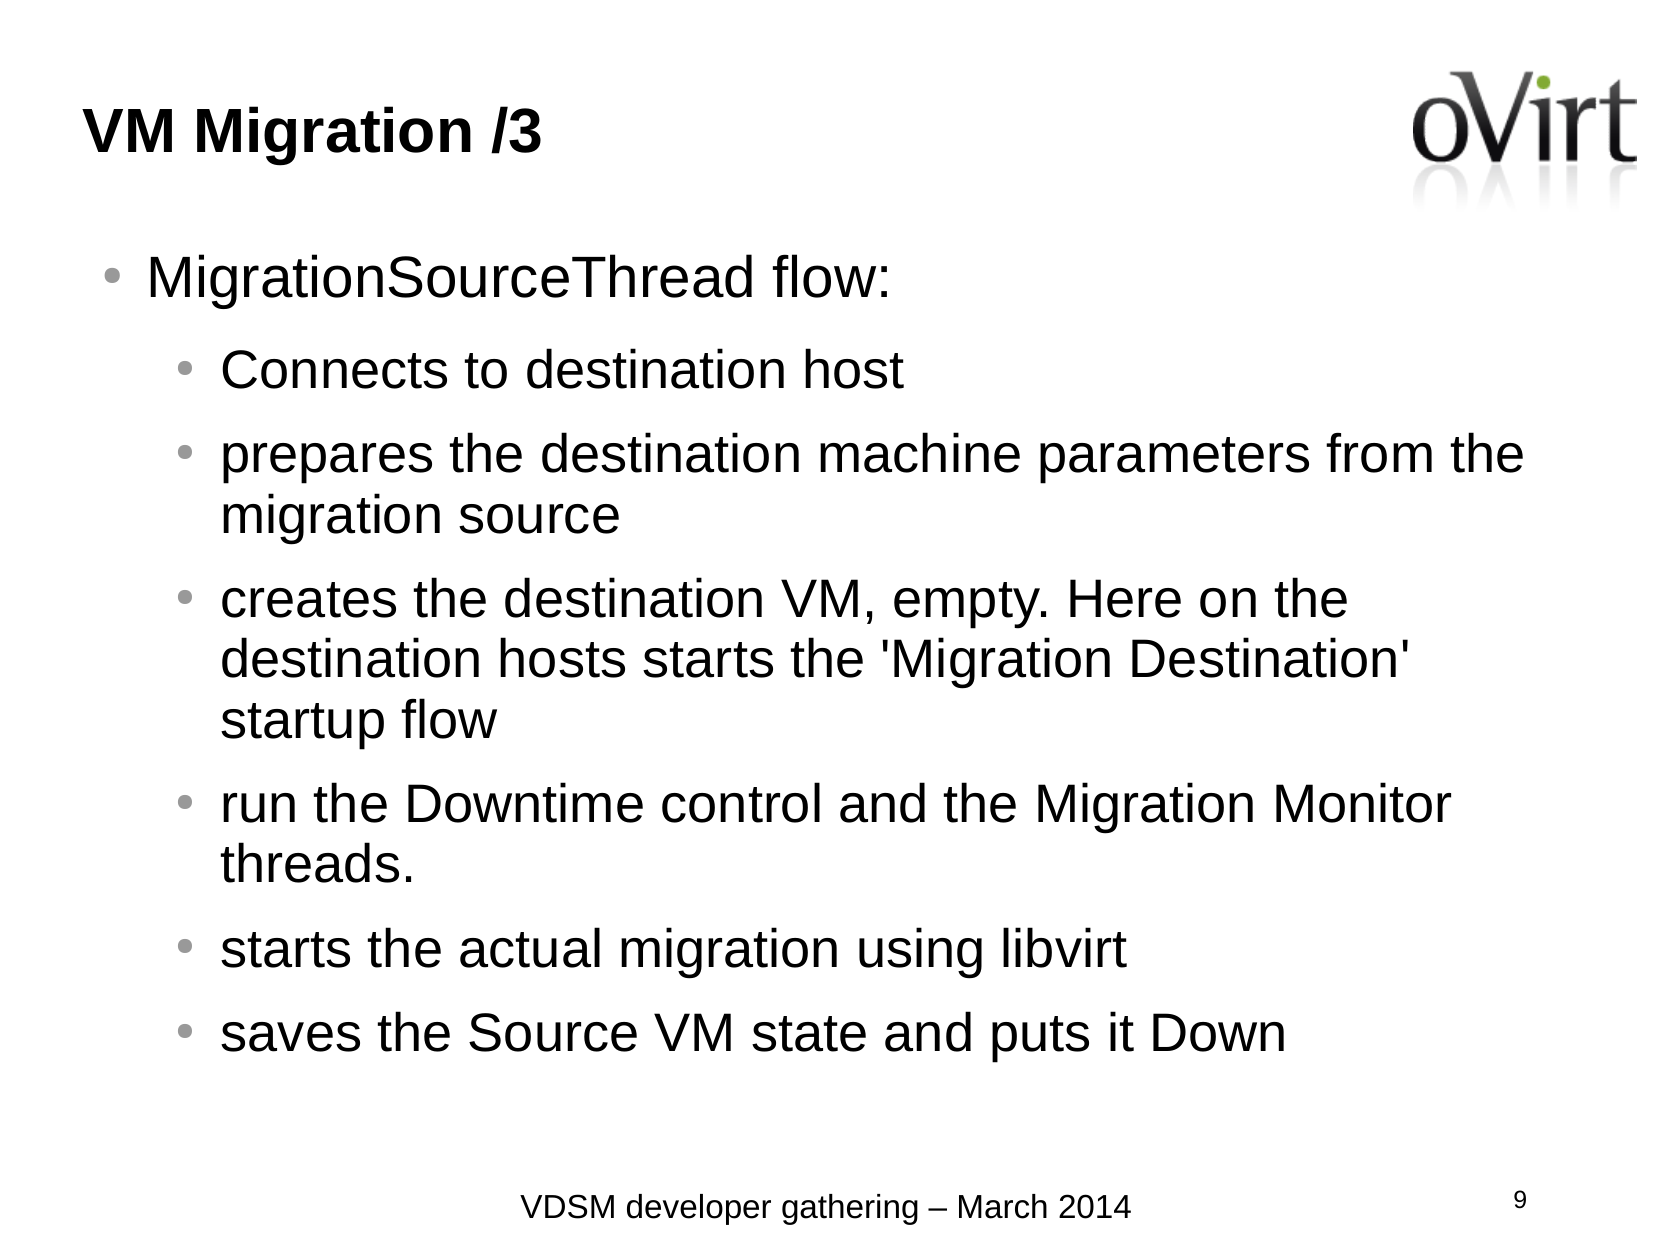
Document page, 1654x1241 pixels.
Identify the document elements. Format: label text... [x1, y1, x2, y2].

picture [1413, 63, 1637, 212]
title VM Migration /3 [82, 37, 1303, 226]
list MigrationSourceThread flow: Connects to destination host prepares the destination machine parameters from the migration source creates the destination VM, empty. Here on the destination hosts starts the 'Migration Destination' startup flow run the Downtime control and the Migration Monitor threads. starts the actual migration using libvirt saves the Source VM state and puts it Down [86, 244, 1576, 1063]
